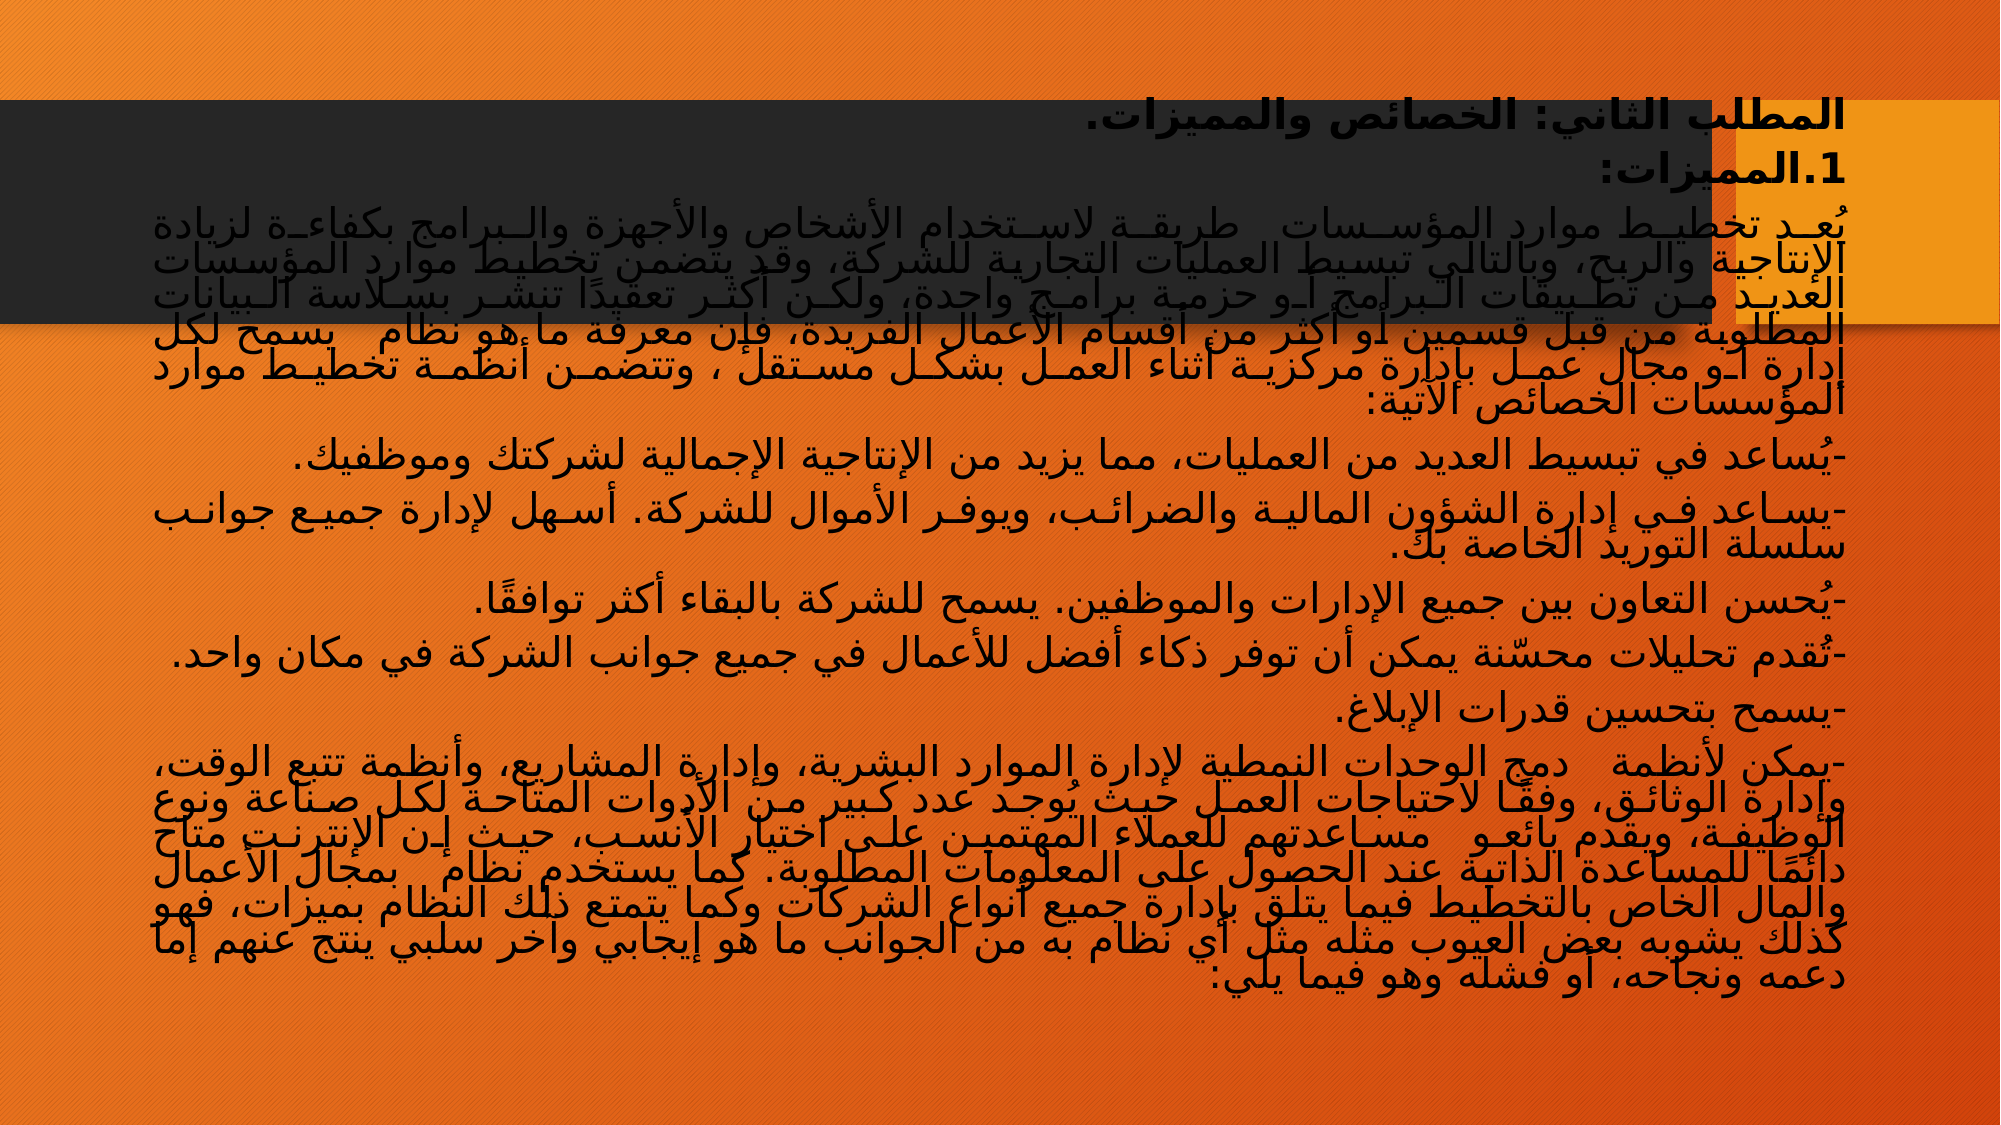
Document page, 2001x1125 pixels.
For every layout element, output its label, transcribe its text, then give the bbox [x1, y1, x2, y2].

list المطلب الثاني: الخصائص والمميزات. 1.المميزات: يُعد تخطيط موارد المؤسسات طريقة لاستخدام الأشخاص والأجهزة والبرامج بكفاءة لزيادة الإنتاجية والربح، وبالتالي تبسيط العمليات التجارية للشركة، وقد يتضمن تخطيط موارد المؤسسات العديد من تطبيقات البرامج أو حزمة برامج واحدة، ولكن أكثر تعقيدًا تنشر بسلاسة البيانات المطلوبة من قبل قسمين أو أكثر من أقسام الأعمال الفريدة، فإن معرفة ما هو نظام يسمح لكل إدارة أو مجال عمل بإدارة مركزية أثناء العمل بشكل مستقل ، وتتضمن أنظمة تخطيط موارد المؤسسات الخصائص الآتية: -يُساعد في تبسيط العديد من العمليات، مما يزيد من الإنتاجية الإجمالية لشركتك وموظفيك. -يساعد في إدارة الشؤون المالية والضرائب، ويوفر الأموال للشركة. أسهل لإدارة جميع جوانب سلسلة التوريد الخاصة بك. -يُحسن التعاون بين جميع الإدارات والموظفين. يسمح للشركة بالبقاء أكثر توافقًا. -تُقدم تحليلات محسّنة يمكن أن توفر ذكاء أفضل للأعمال في جميع جوانب الشركة في مكان واحد. -يسمح بتحسين قدرات الإبلاغ. -يمكن لأنظمة دمج الوحدات النمطية لإدارة الموارد البشرية، وإدارة المشاريع، وأنظمة تتبع الوقت، وإدارة الوثائق، وفقًا لاحتياجات العمل حيث يُوجد عدد كبير من الأدوات المتاحة لكل صناعة ونوع الوظيفة، ويقدم بائعو مساعدتهم للعملاء المهتمين على اختيار الأنسب، حيث إن الإنترنت متاح دائمًا للمساعدة الذاتية عند الحصول على المعلومات المطلوبة. كما يستخدم نظام بمجال الأعمال والمال الخاص بالتخطيط فيما يتلق بإدارة جميع أنواع الشركات وكما يتمتع ذلك النظام بميزات، فهو كذلك يشوبه بعض العيوب مثله مثل أي نظام به من الجوانب ما هو إيجابي وآخر سلبي ينتج عنهم إما دعمه ونجاحه، أو فشله وهو فيما يلي: [137, 93, 1863, 1014]
